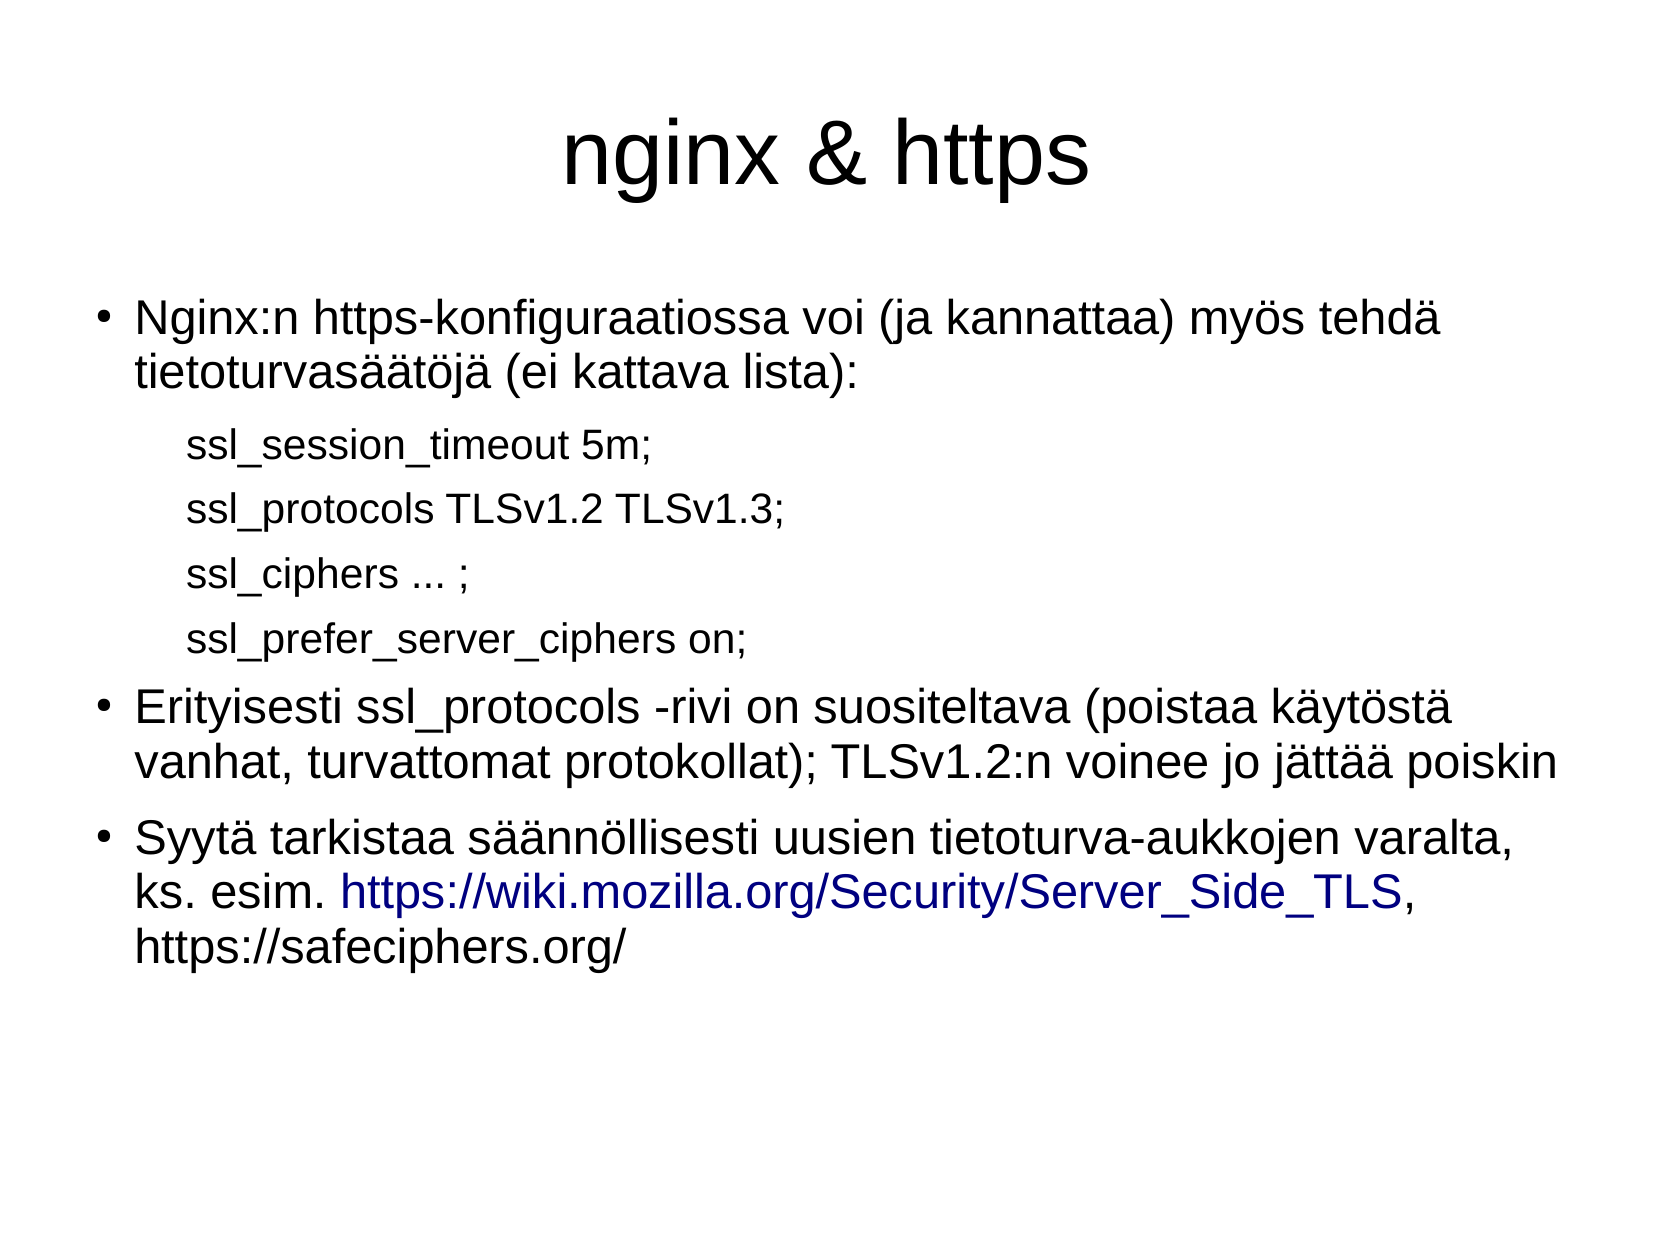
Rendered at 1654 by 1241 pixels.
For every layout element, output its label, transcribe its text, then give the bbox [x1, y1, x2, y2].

list Nginx:n https-konfiguraatiossa voi (ja kannattaa) myös tehdä tietoturvasäätöjä (ei kattava lista): ssl_session_timeout 5m; ssl_protocols TLSv1.2 TLSv1.3; ssl_ciphers ... ; ssl_prefer_server_ciphers on; Erityisesti ssl_protocols -rivi on suositeltava (poistaa käytöstä vanhat, turvattomat protokollat); TLSv1.2:n voinee jo jättää poiskin Syytä tarkistaa säännöllisesti uusien tietoturva-aukkojen varalta, ks. esim. https://wiki.mozilla.org/Security/Server_Side_TLS, https://safeciphers.org/ [82, 290, 1571, 1010]
title nginx & https [82, 49, 1571, 257]
